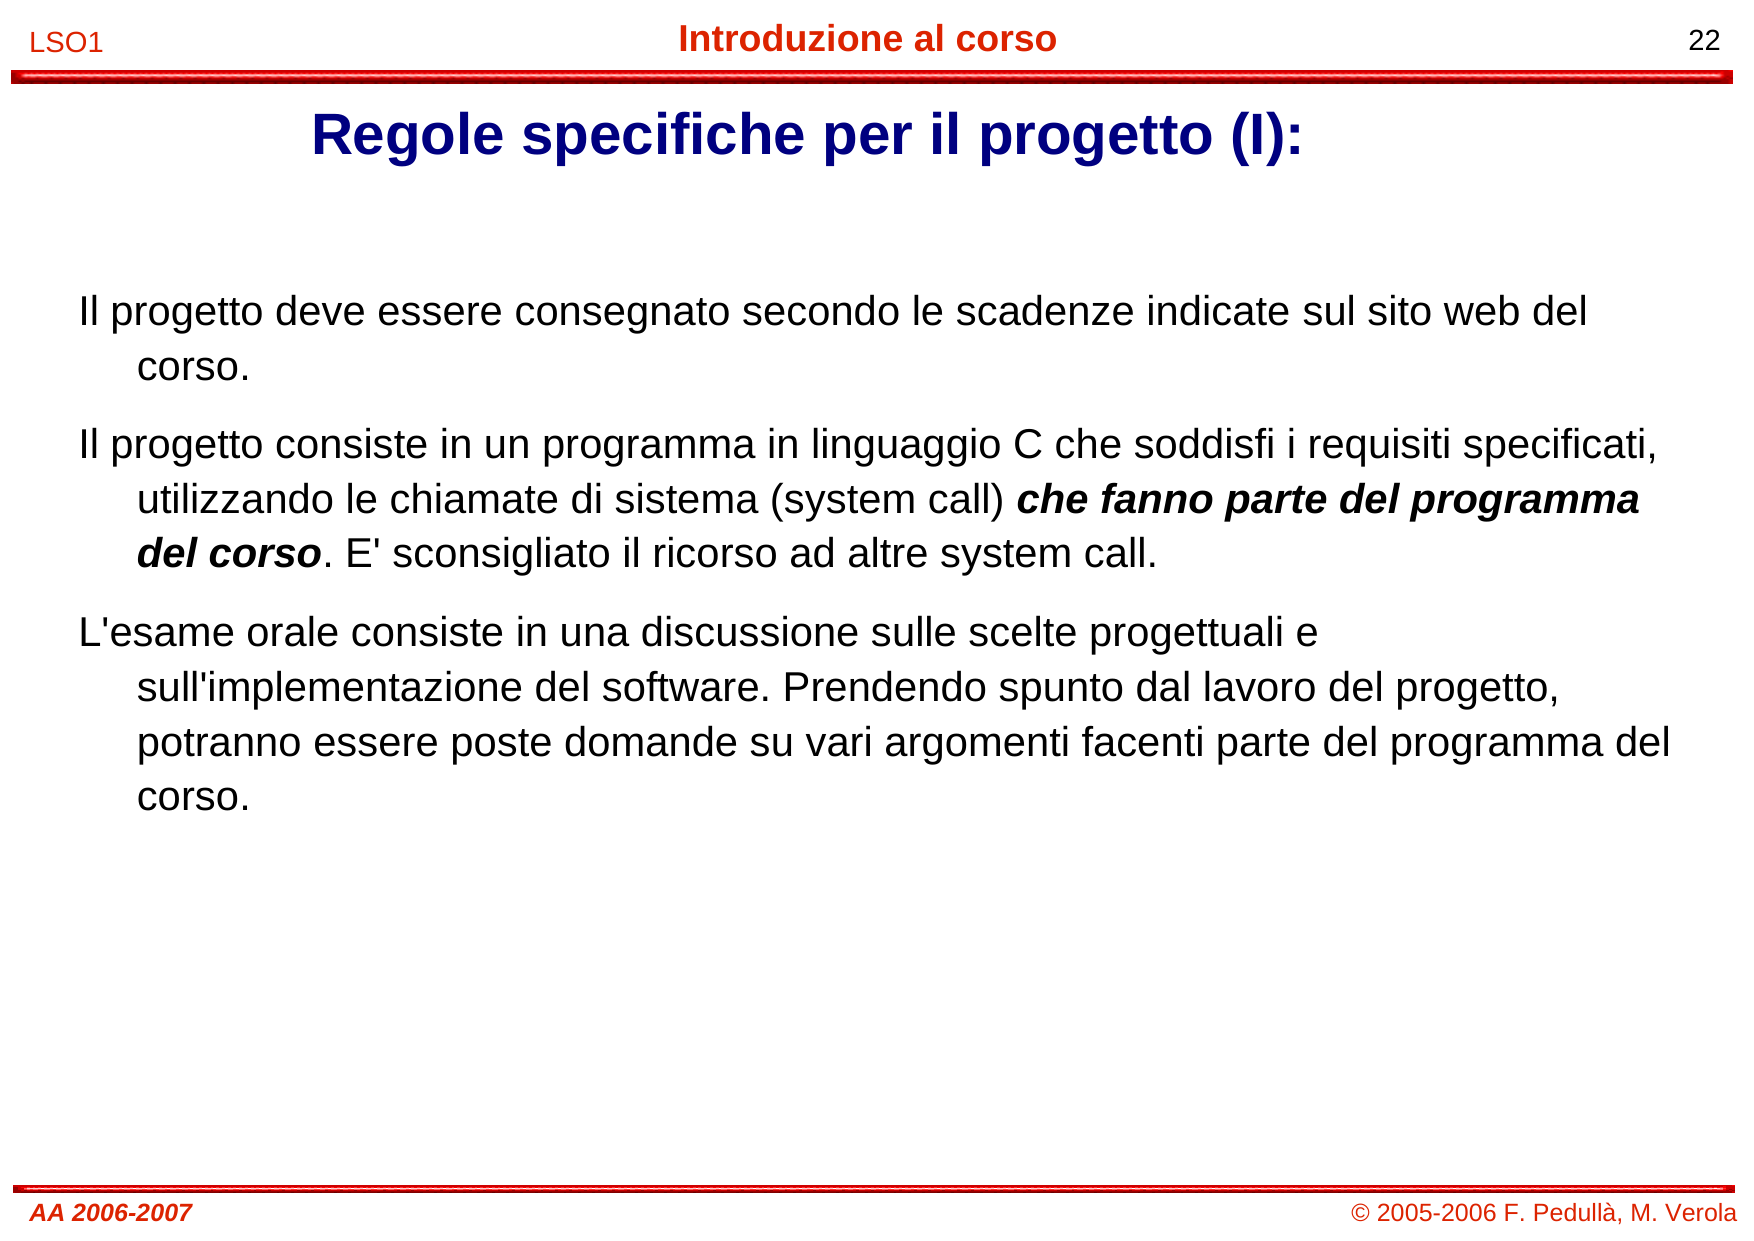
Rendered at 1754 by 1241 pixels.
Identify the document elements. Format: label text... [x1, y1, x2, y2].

picture [13, 1185, 1735, 1193]
list Il progetto deve essere consegnato secondo le scadenze indicate sul sito web del corso. Il progetto consiste in un programma in linguaggio C che soddisfi i requisiti specificati, utilizzando le chiamate di sistema (system call) che fanno parte del programma del corso. E' sconsigliato il ricorso ad altre system call. L'esame orale consiste in una discussione sulle scelte progettuali e sull'implementazione del software. Prendendo spunto dal lavoro del progetto, potranno essere poste domande su vari argomenti facenti parte del programma del corso. [75, 194, 1682, 1157]
text_box Regole specifiche per il progetto (I): [270, 98, 1348, 187]
picture [11, 70, 1733, 84]
